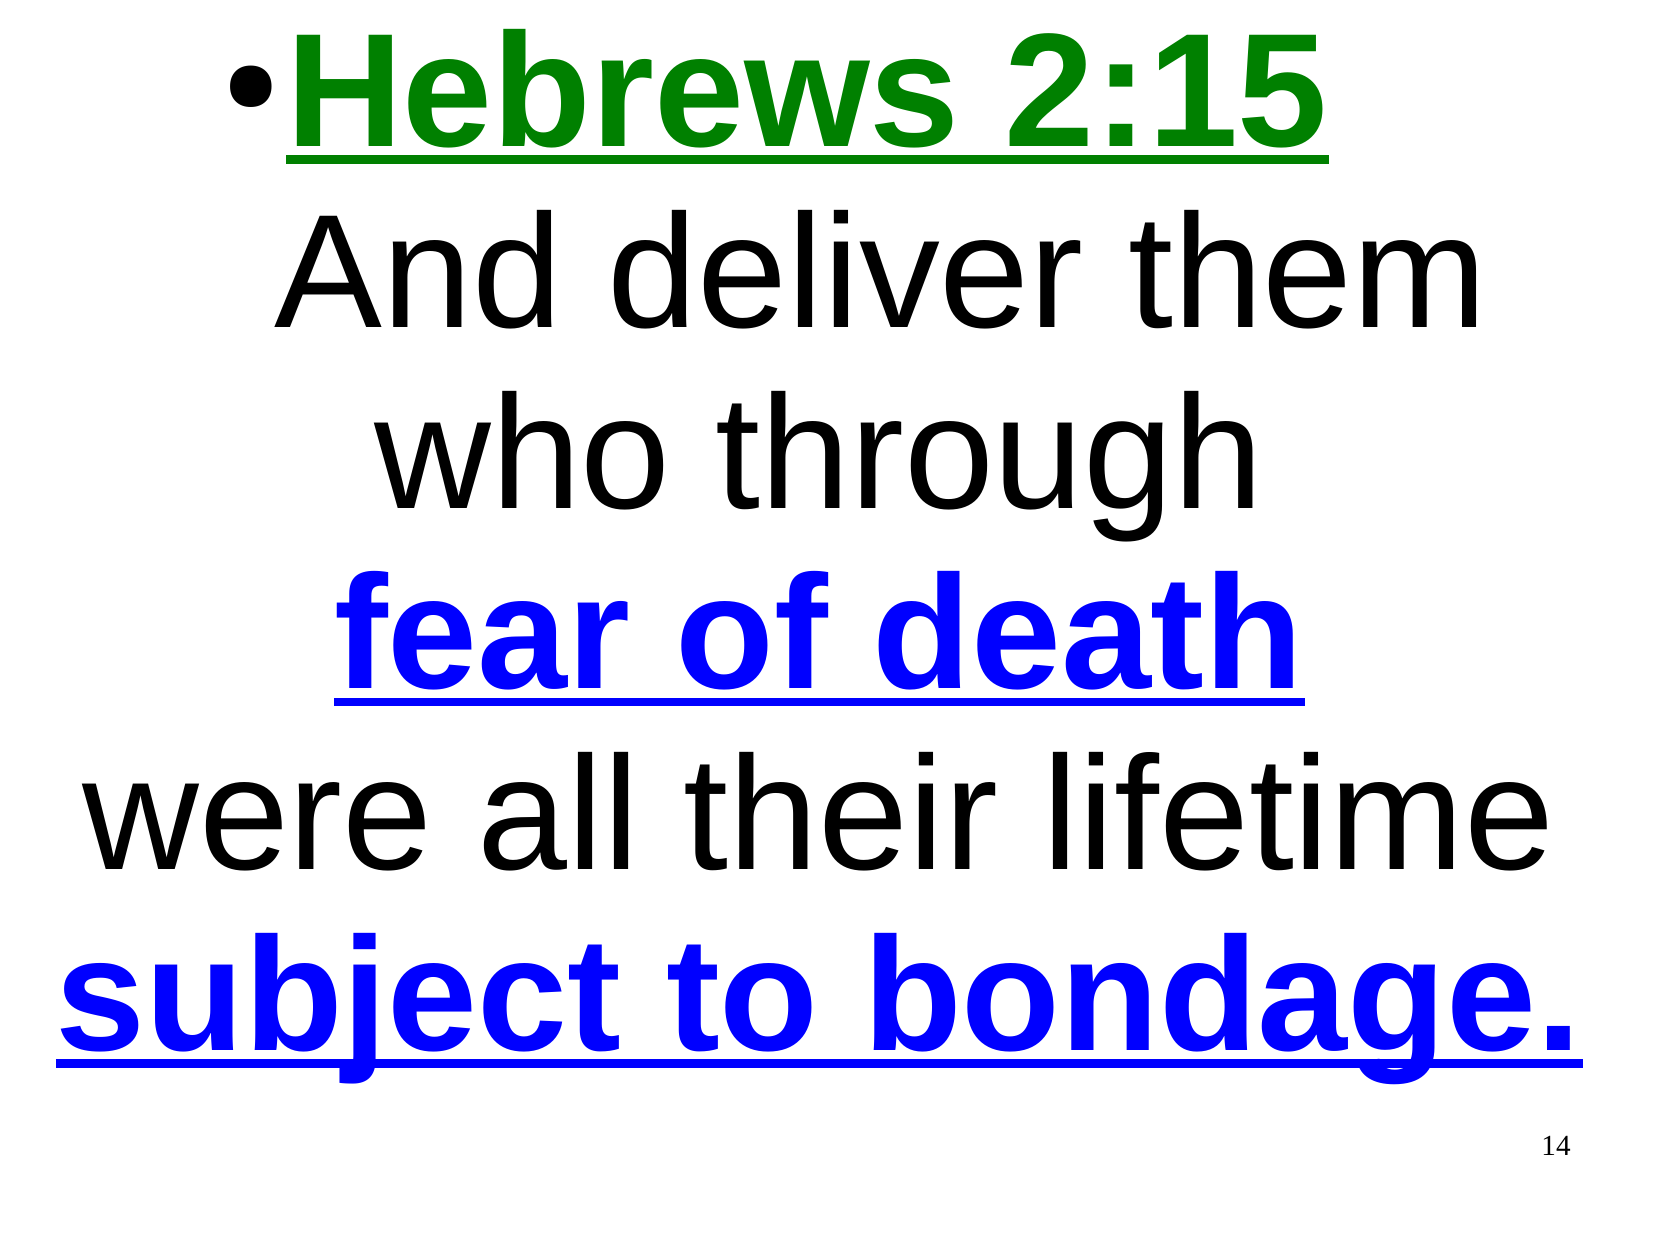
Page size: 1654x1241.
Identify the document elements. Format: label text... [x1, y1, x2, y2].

list Hebrews 2:15 And deliver them who through fear of death were all their lifetime subject to bondage. [0, 0, 1651, 1238]
